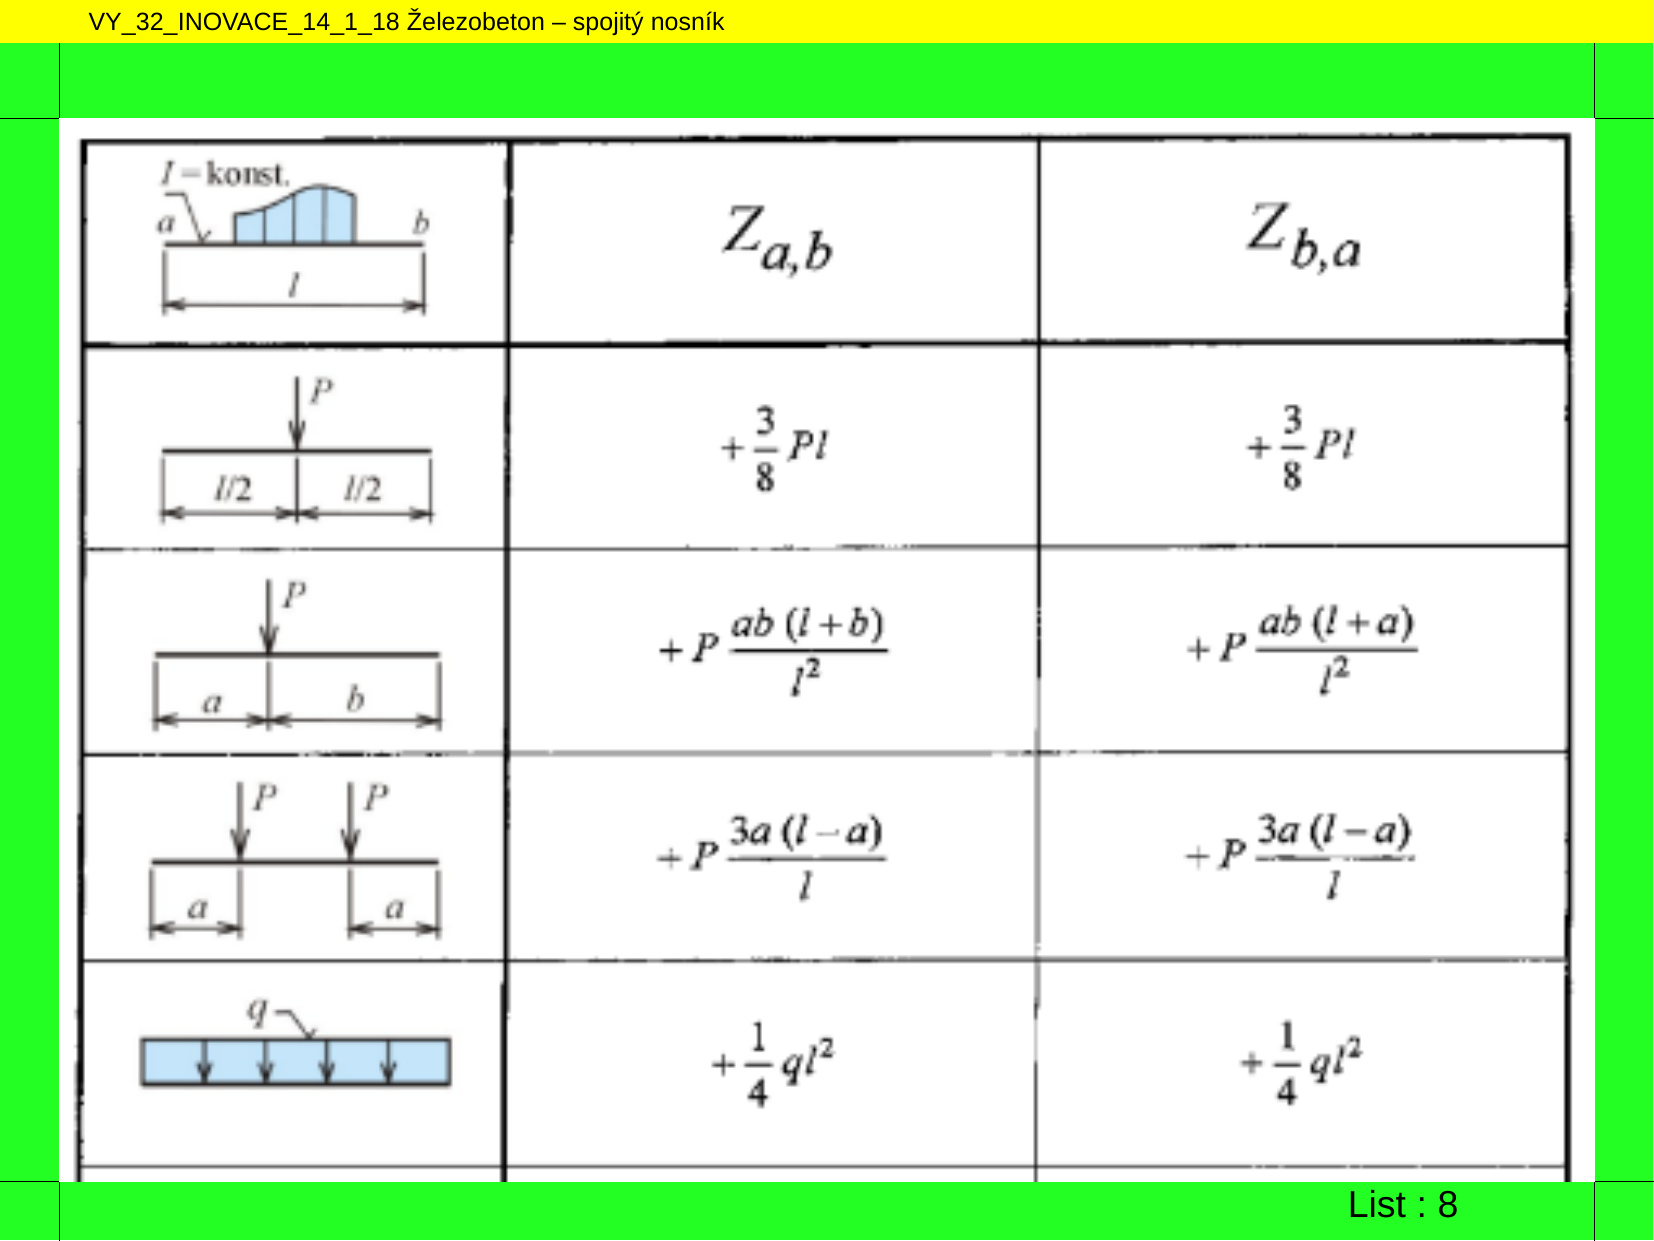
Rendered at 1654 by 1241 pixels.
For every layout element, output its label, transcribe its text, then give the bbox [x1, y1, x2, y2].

text_box List : <číslo> [1357, 1176, 1599, 1241]
text_box VY_32_INOVACE_14_1_18 Železobeton – spojitý nosník [0, 0, 1654, 43]
picture [59, 118, 1595, 1182]
